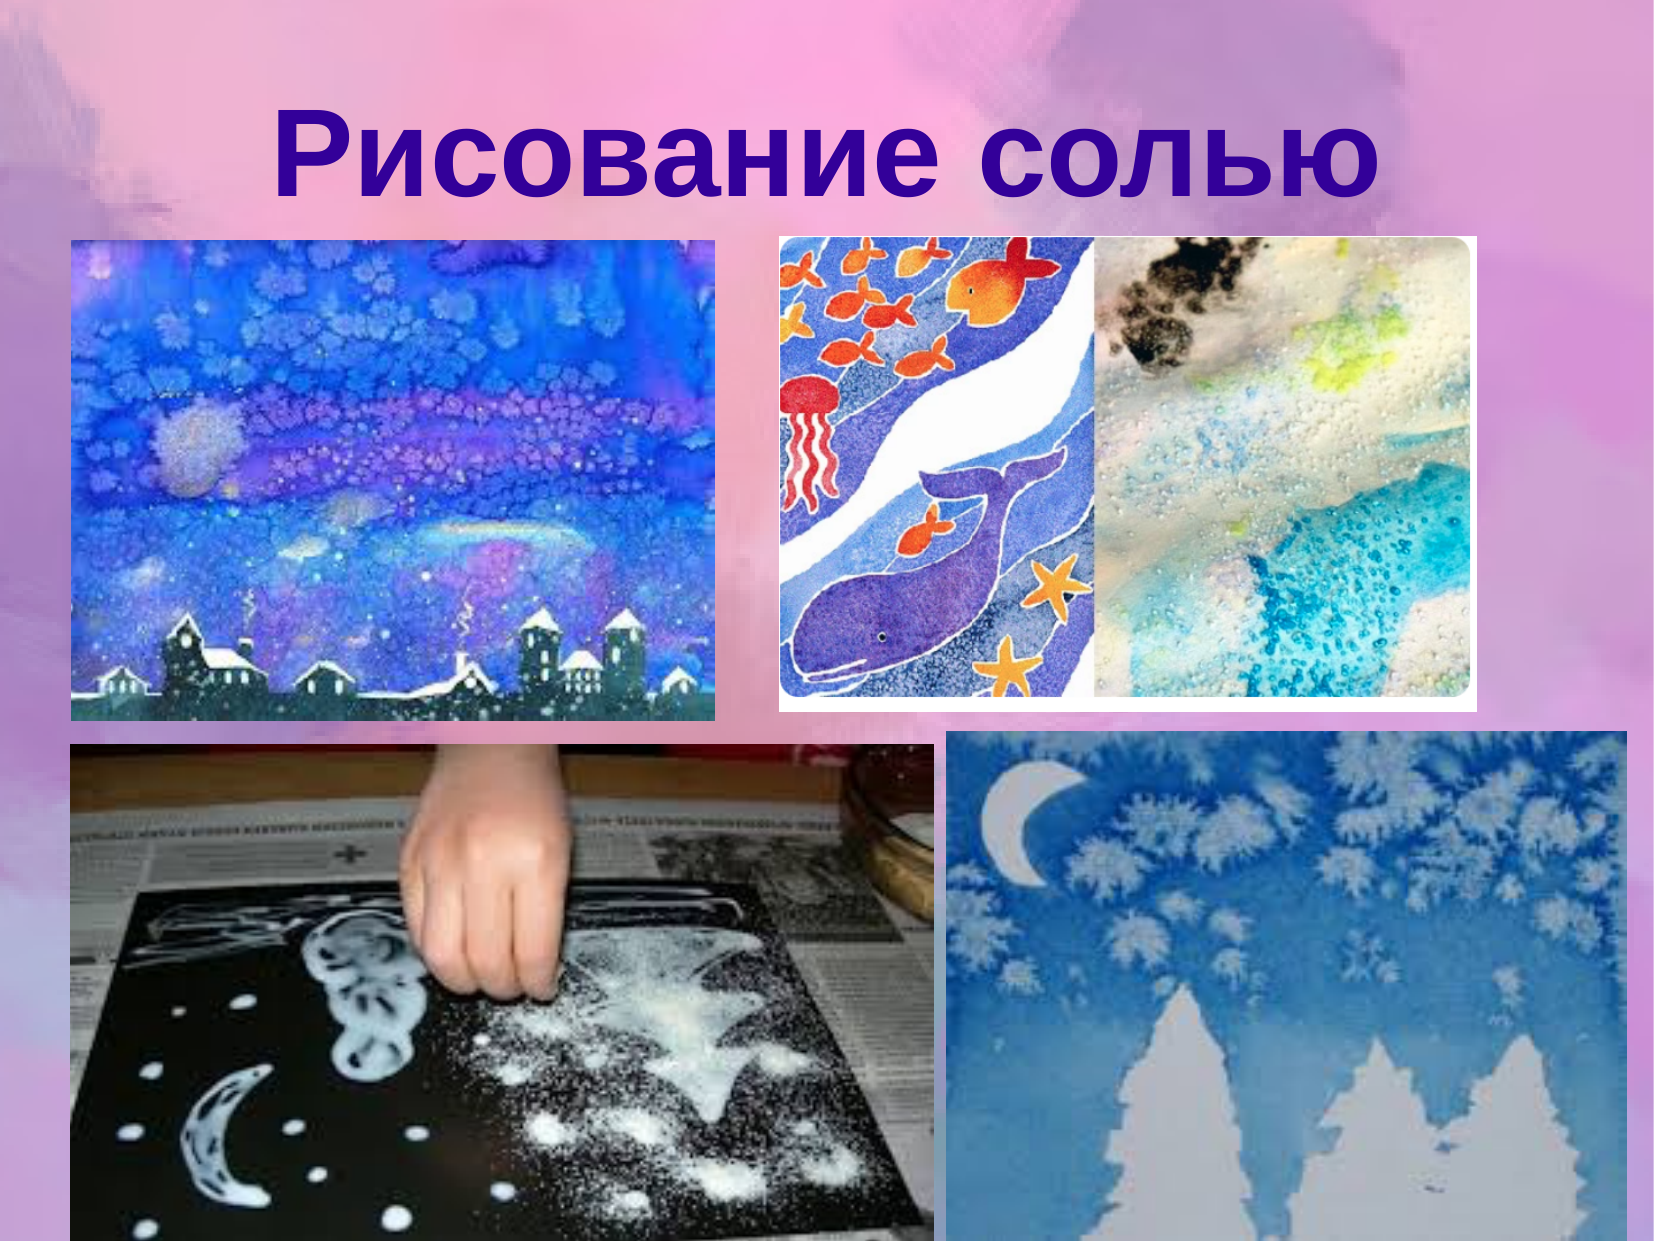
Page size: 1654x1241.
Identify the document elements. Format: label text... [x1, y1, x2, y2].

picture [0, 0, 1654, 1241]
title Рисование солью [82, 49, 1571, 257]
